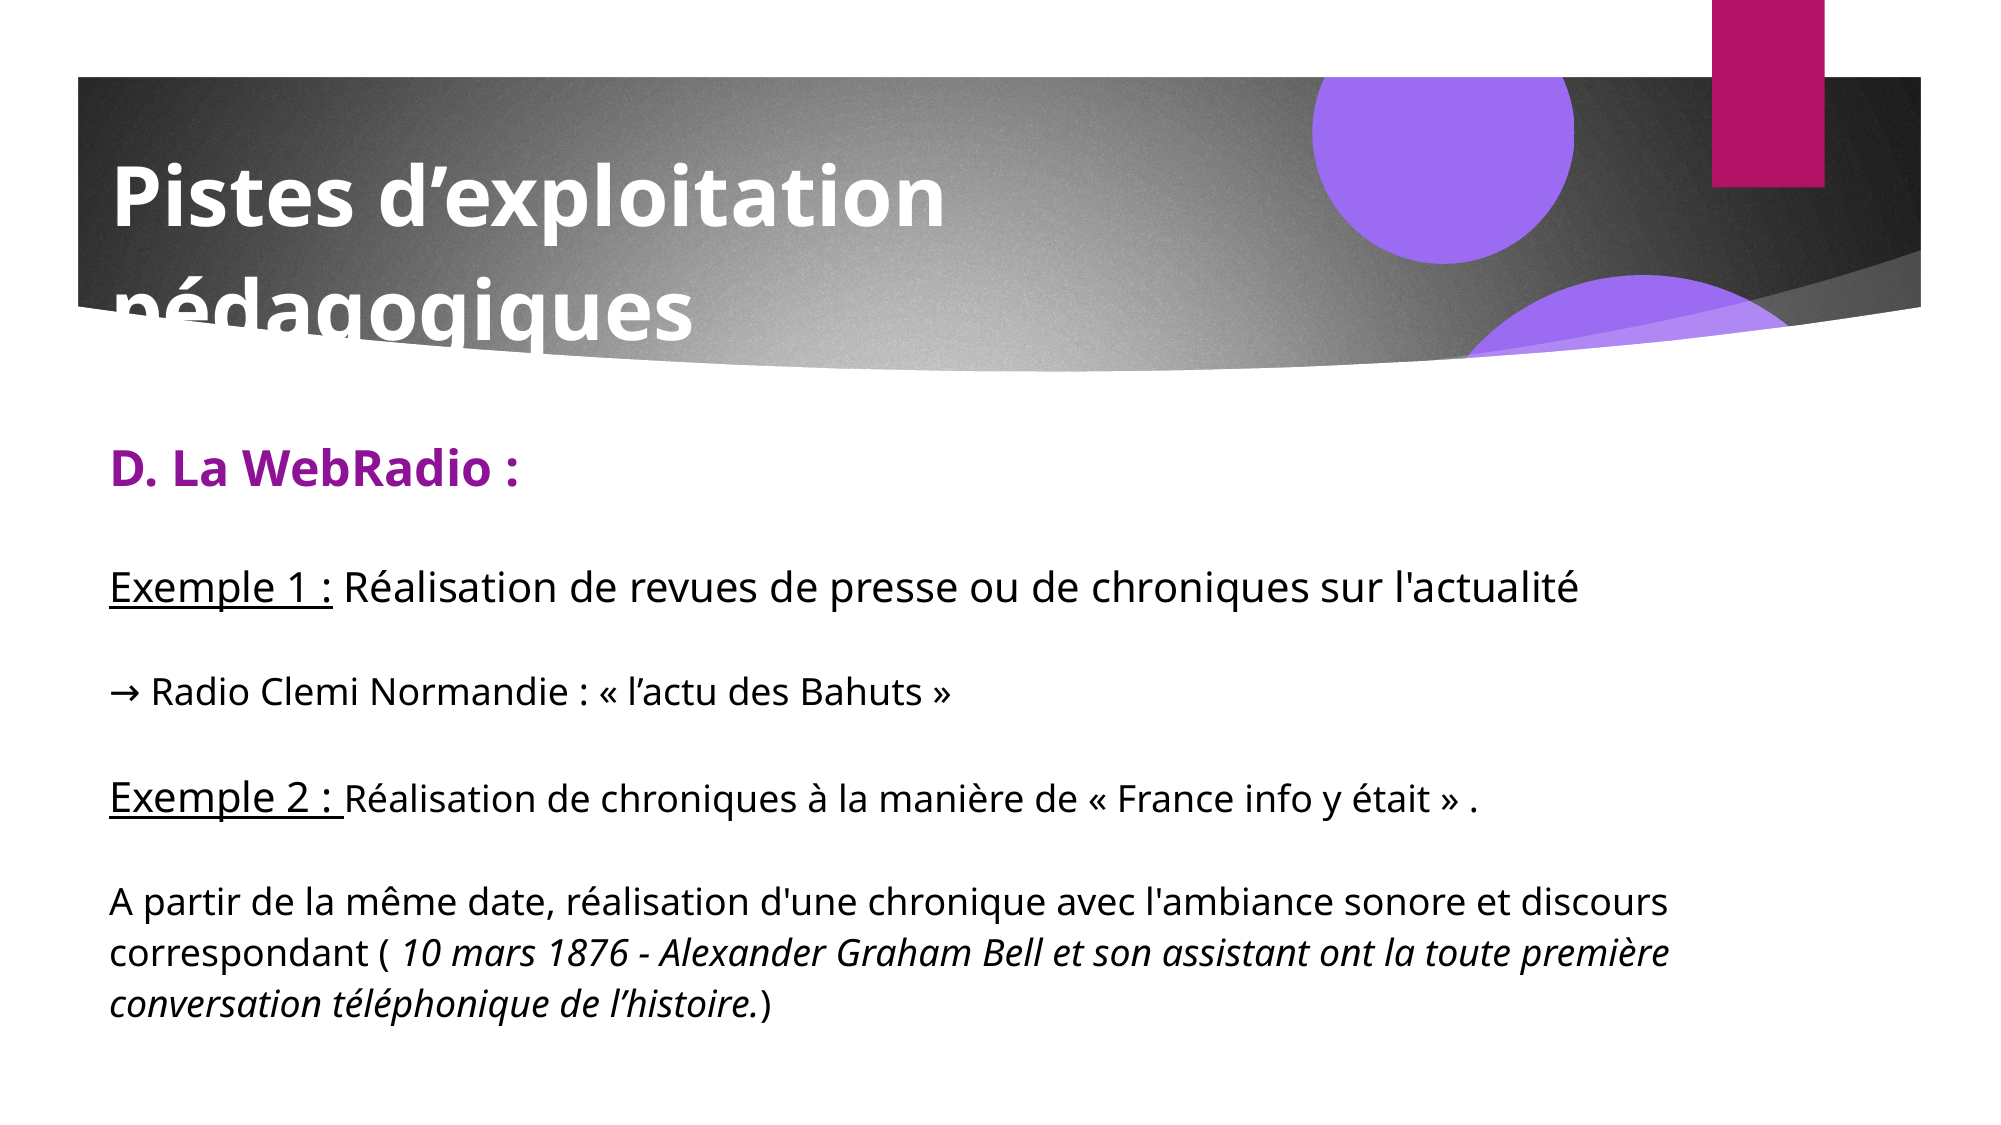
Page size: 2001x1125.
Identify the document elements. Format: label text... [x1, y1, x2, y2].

picture [391, 326, 452, 347]
picture [1548, 78, 1920, 300]
picture [543, 326, 1497, 371]
picture [436, 326, 451, 331]
picture [332, 326, 347, 331]
picture [280, 326, 295, 331]
picture [360, 326, 388, 341]
title Pistes d’exploitation pédagogiques [110, 177, 1548, 326]
picture [568, 326, 583, 331]
picture [308, 326, 322, 335]
text_box D. La WebRadio : Exemple 1 : Réalisation de revues de presse ou de chroniques sur l'actualité → Radio Clemi Normandie : « l’actu des Bahuts » Exemple 2 : Réalisation de chroniques à la manière de « France info y était » . A partir de la même date, réalisation d'une chronique avec l'ambiance sonore et discours correspondant ( 10 mars 1876 - Alexander Graham Bell et son assistant ont la toute première conversation téléphonique de l’histoire.) [94, 425, 1902, 1070]
picture [385, 326, 400, 331]
picture [515, 326, 530, 331]
picture [79, 78, 1323, 310]
picture [463, 326, 531, 353]
